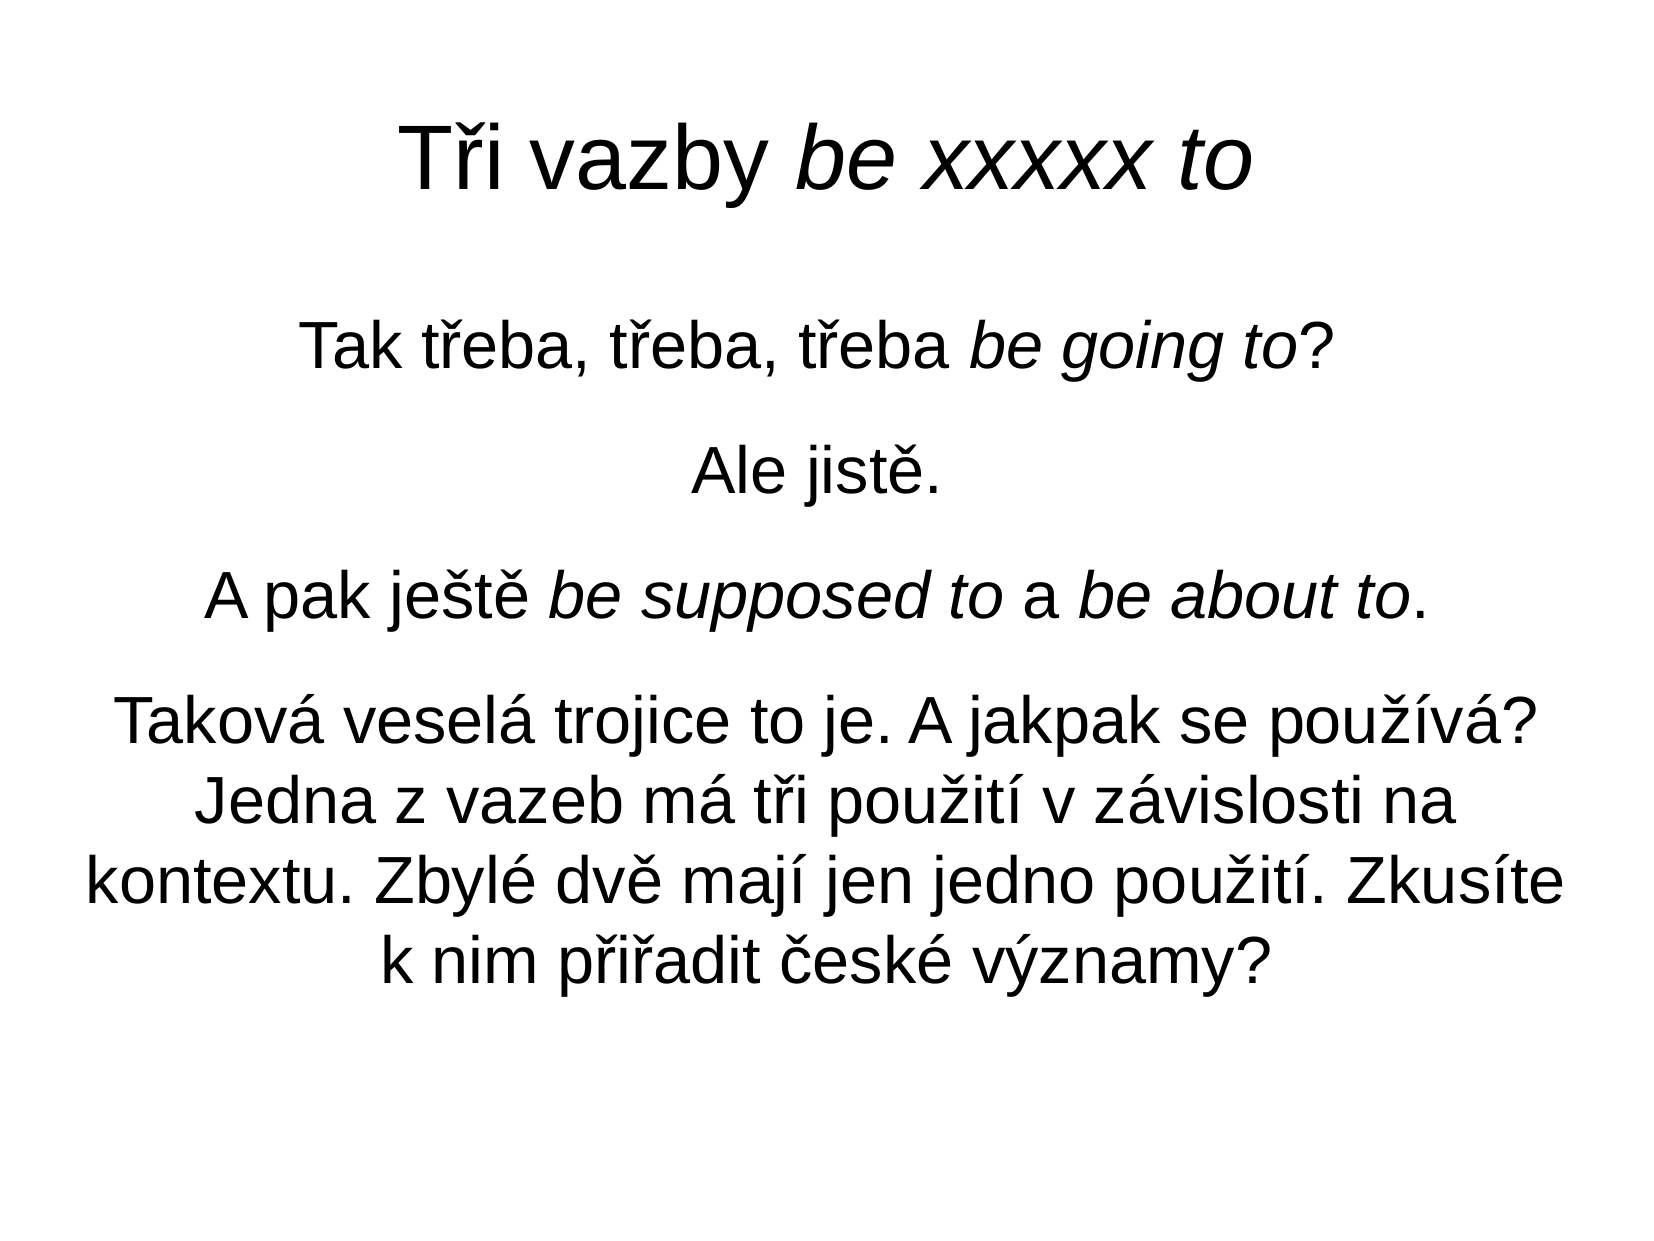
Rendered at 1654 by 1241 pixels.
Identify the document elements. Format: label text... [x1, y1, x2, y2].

text_box Tak třeba, třeba, třeba be going to? Ale jistě. A pak ještě be supposed to a be about to. Taková veselá trojice to je. A jakpak se používá? Jedna z vazeb má tři použití v závislosti na kontextu. Zbylé dvě mají jen jedno použití. Zkusíte k nim přiřadit české významy? [83, 276, 1570, 1023]
text_box Tři vazby be xxxxx to [83, 49, 1570, 256]
